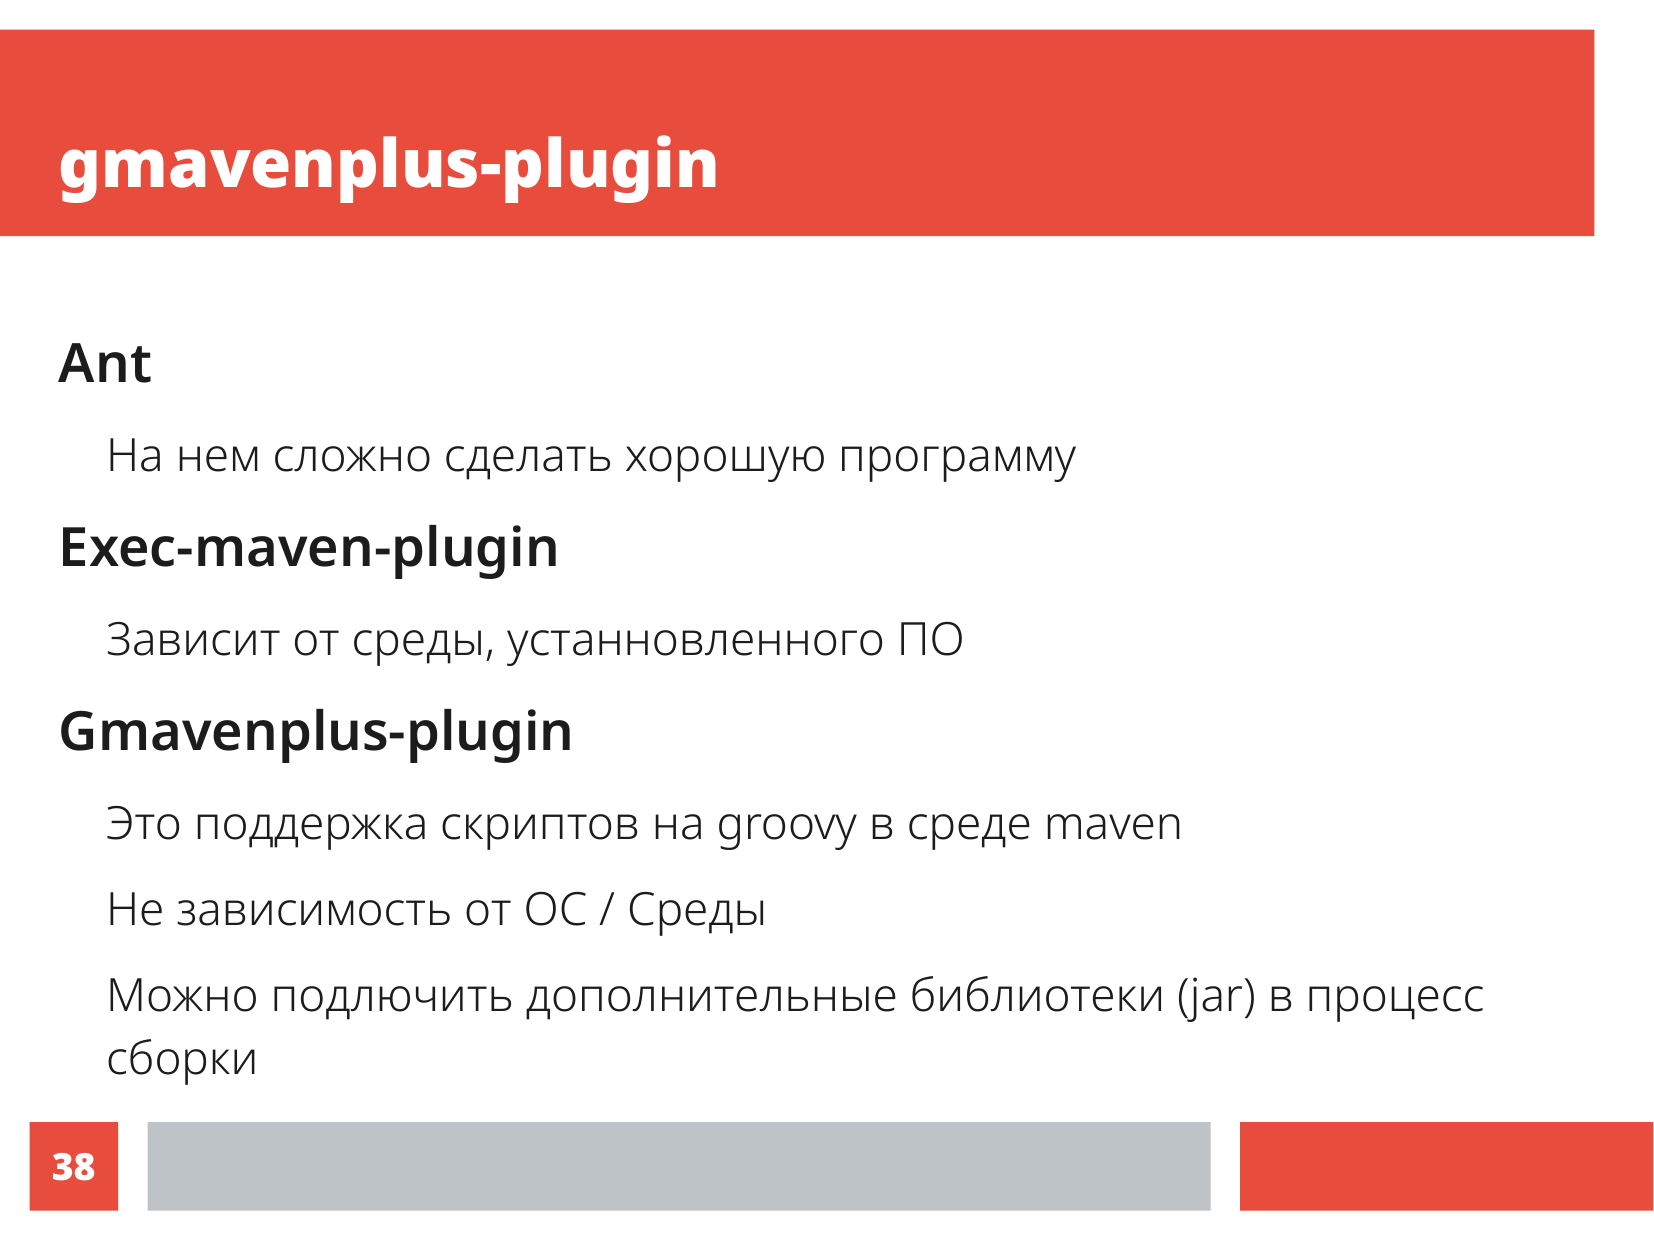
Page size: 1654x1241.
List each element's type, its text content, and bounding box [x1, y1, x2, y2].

list Ant На нем сложно сделать хорошую программу Exec-maven-plugin Зависит от среды, устанновленного ПО Gmavenplus-plugin Это поддержка скриптов на groovy в среде maven Не зависимость от ОС / Среды Можно подлючить дополнительные библиотеки (jar) в процесс сборки [59, 324, 1565, 1093]
title gmavenplus-plugin [59, 59, 1595, 207]
